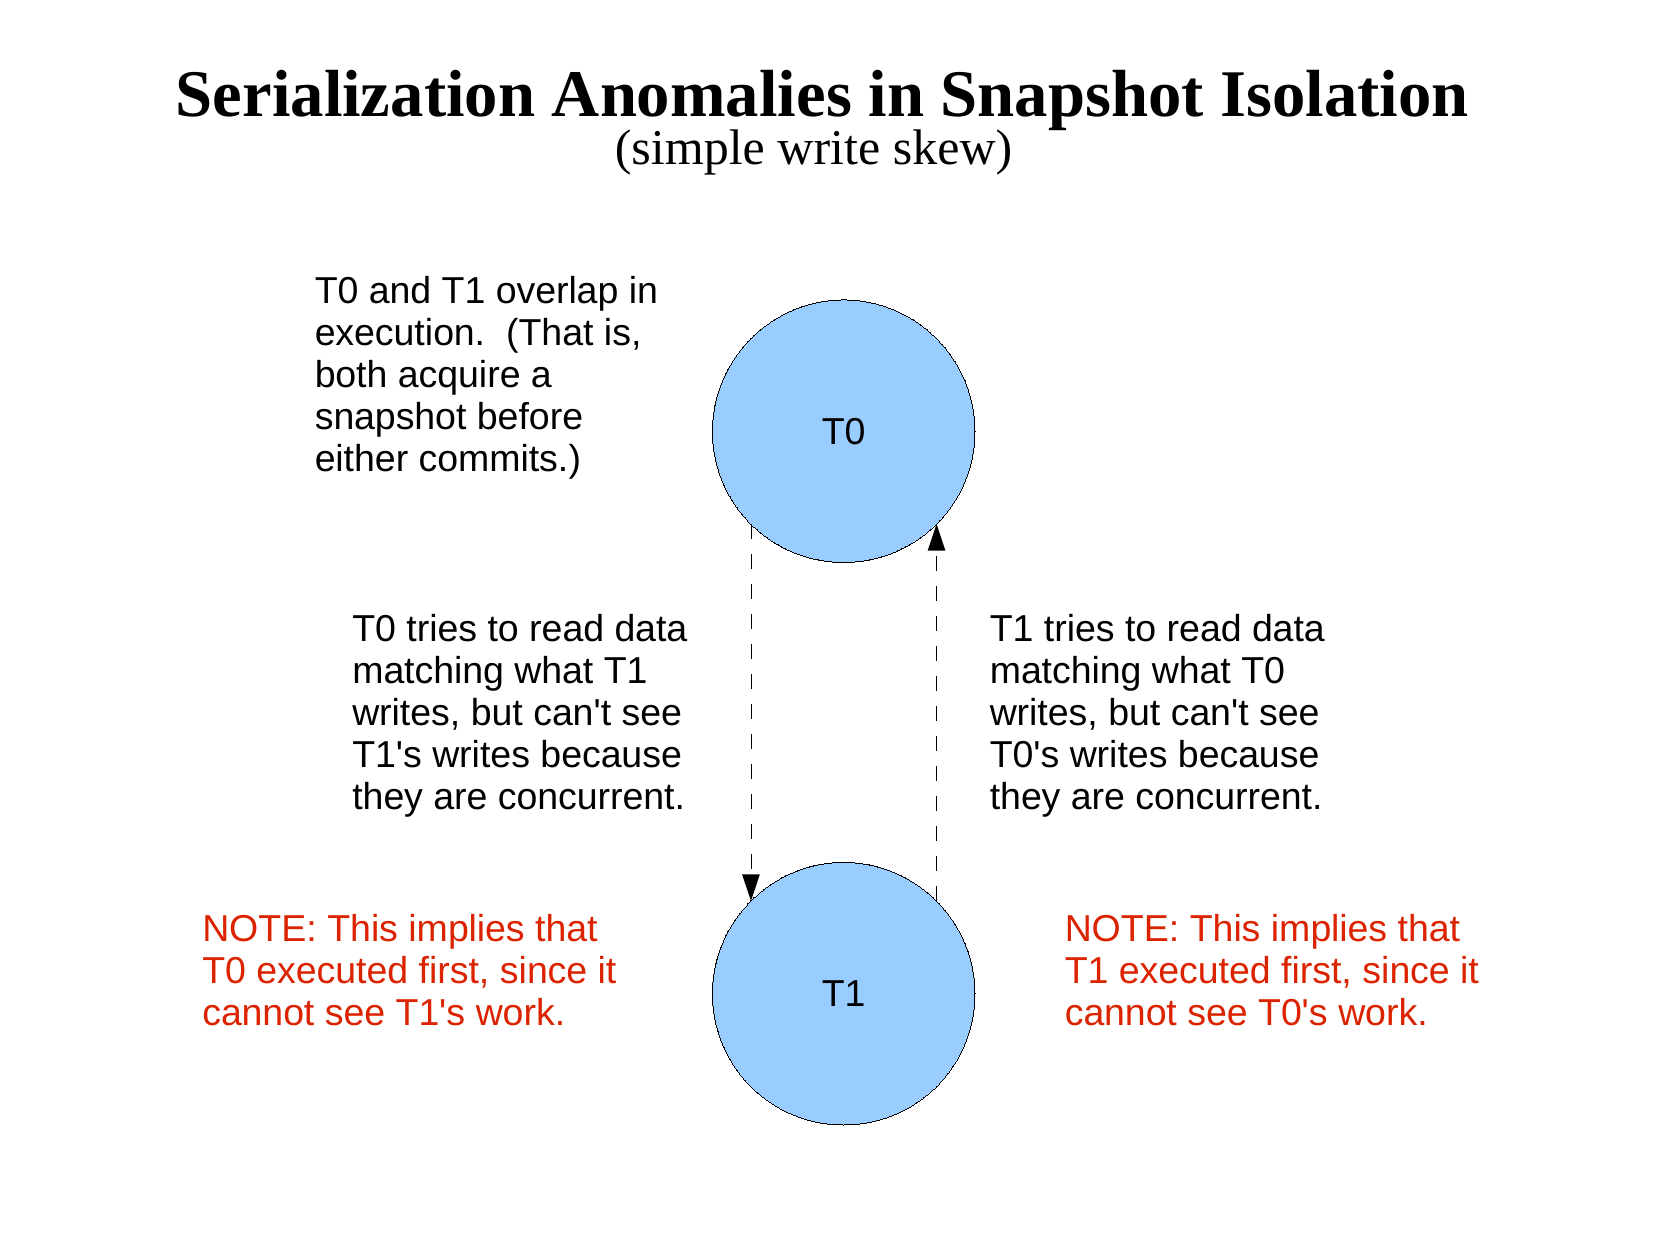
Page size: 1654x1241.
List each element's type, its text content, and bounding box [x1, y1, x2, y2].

text_box NOTE: This implies that T1 executed first, since it cannot see T0's work. [1050, 900, 1501, 1041]
text_box (simple write skew) [600, 112, 1088, 188]
text_box T0 [712, 299, 976, 563]
text_box T0 tries to read data matching what T1 writes, but can't see T1's writes because they are concurrent. [337, 600, 713, 833]
text_box T0 and T1 overlap in execution. (That is, both acquire a snapshot before either commits.) [300, 262, 676, 488]
text_box NOTE: This implies that T0 executed first, since it cannot see T1's work. [187, 900, 638, 1041]
text_box T1 tries to read data matching what T0 writes, but can't see T0's writes because they are concurrent. [975, 600, 1351, 826]
title Serialization Anomalies in Snapshot Isolation [112, 37, 1535, 151]
text_box T1 [712, 862, 976, 1126]
